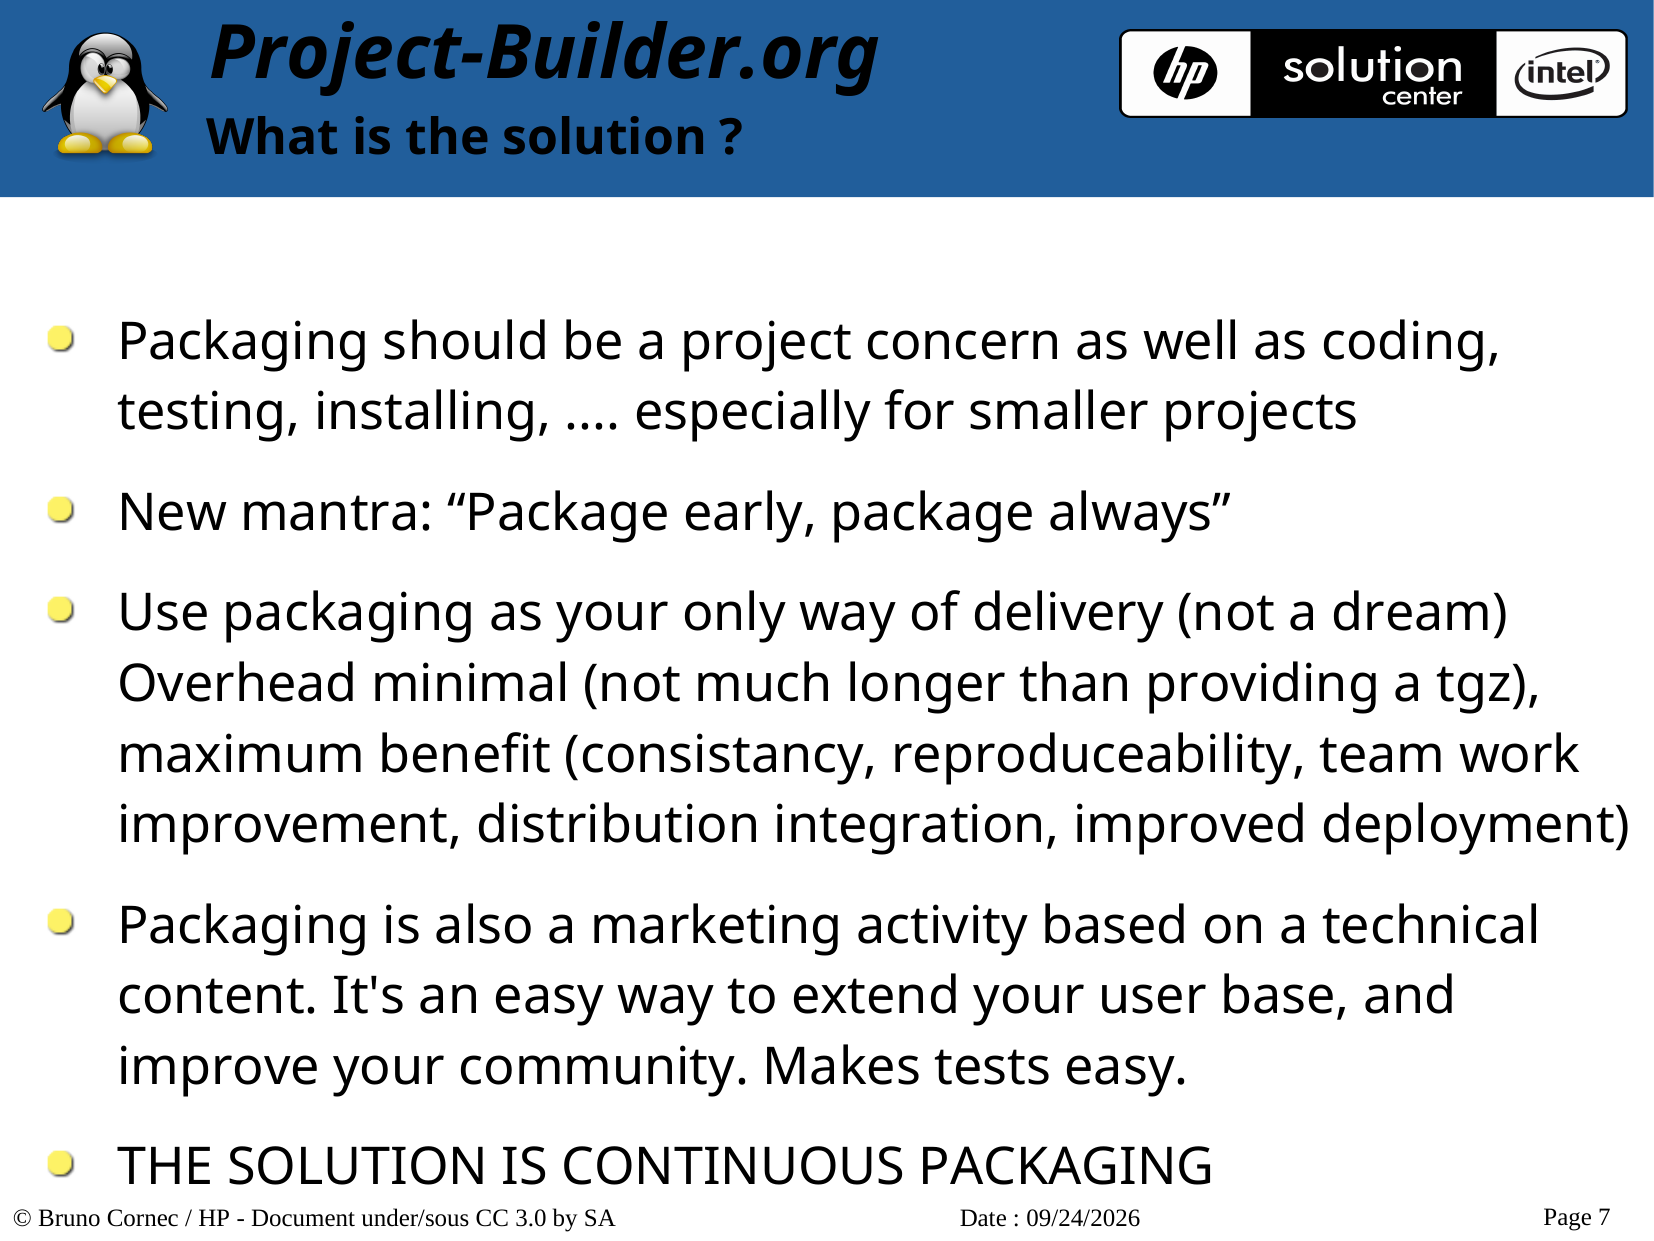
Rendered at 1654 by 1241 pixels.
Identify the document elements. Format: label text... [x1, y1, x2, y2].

list Packaging should be a project concern as well as coding, testing, installing, .... especially for smaller projects New mantra: “Package early, package always” Use packaging as your only way of delivery (not a dream) Overhead minimal (not much longer than providing a tgz), maximum benefit (consistancy, reproduceability, team work improvement, distribution integration, improved deployment) Packaging is also a marketing activity based on a technical content. It's an easy way to extend your user base, and improve your community. Makes tests easy. THE SOLUTION IS CONTINUOUS PACKAGING [34, 303, 1642, 1190]
picture [1119, 29, 1628, 118]
title What is the solution ? [206, 56, 1121, 218]
picture [42, 29, 168, 167]
